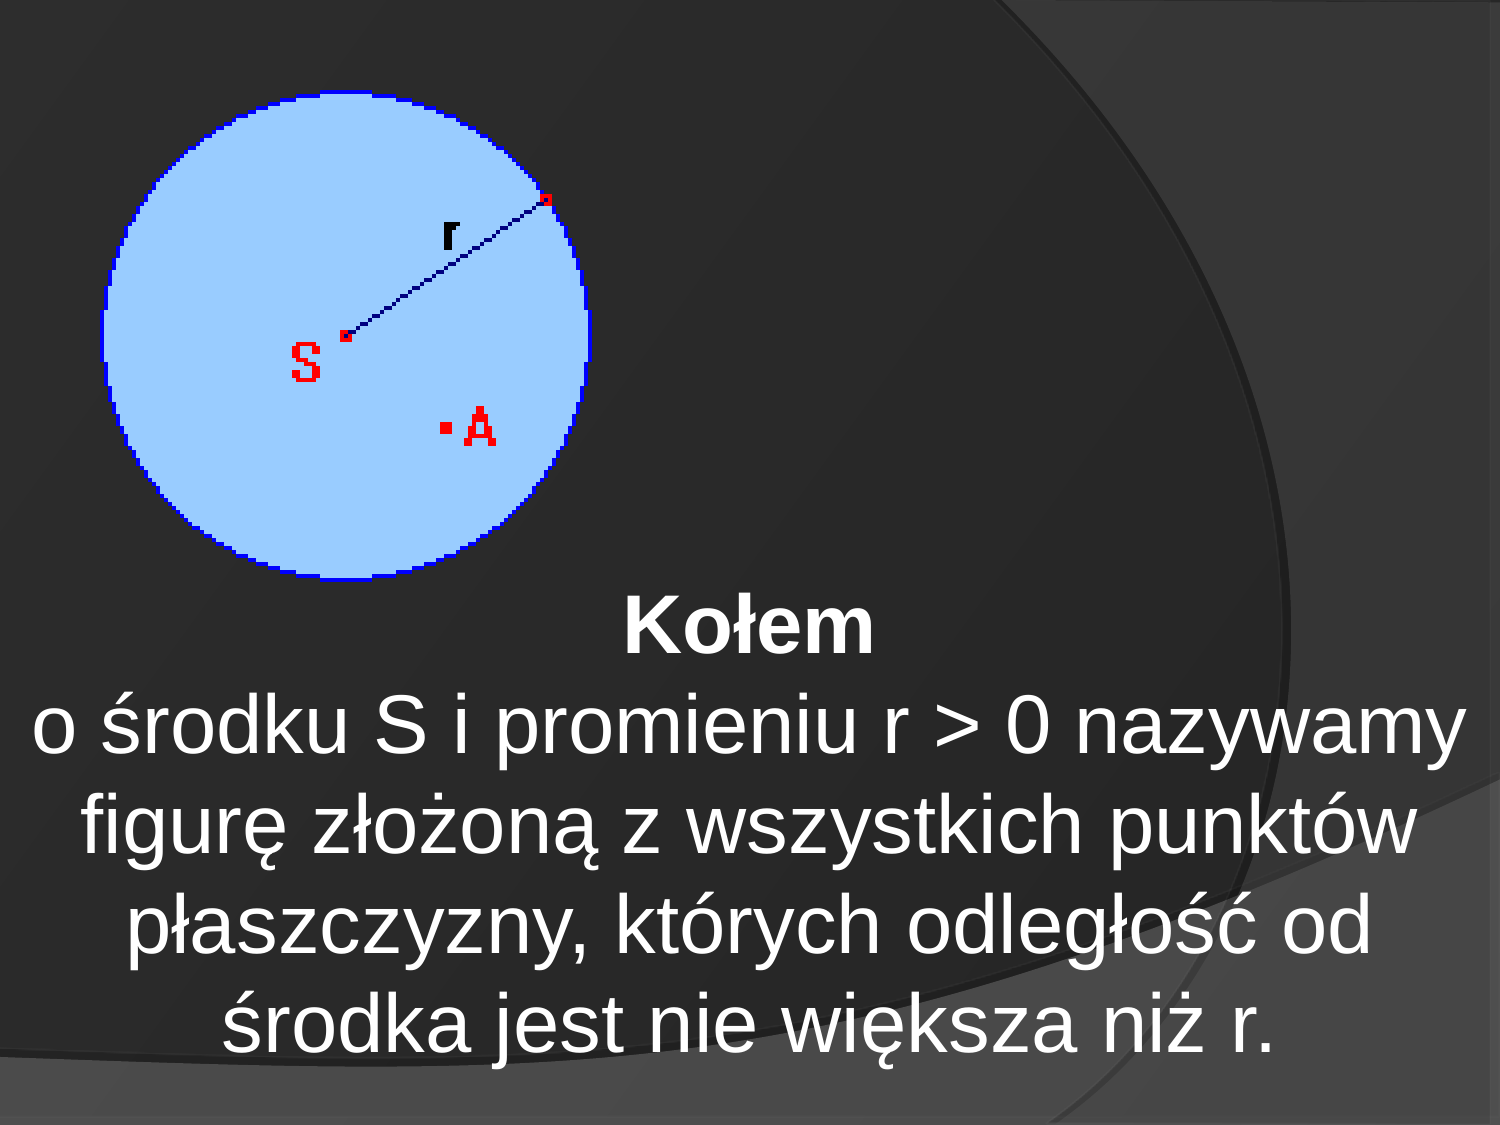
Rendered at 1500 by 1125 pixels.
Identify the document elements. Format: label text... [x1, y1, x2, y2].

text_box Kołem o środku S i promieniu r > 0 nazywamy figurę złożoną z wszystkich punktów płaszczyzny, których odległość od środka jest nie większa niż r. [0, 562, 1500, 1077]
picture [100, 90, 597, 562]
